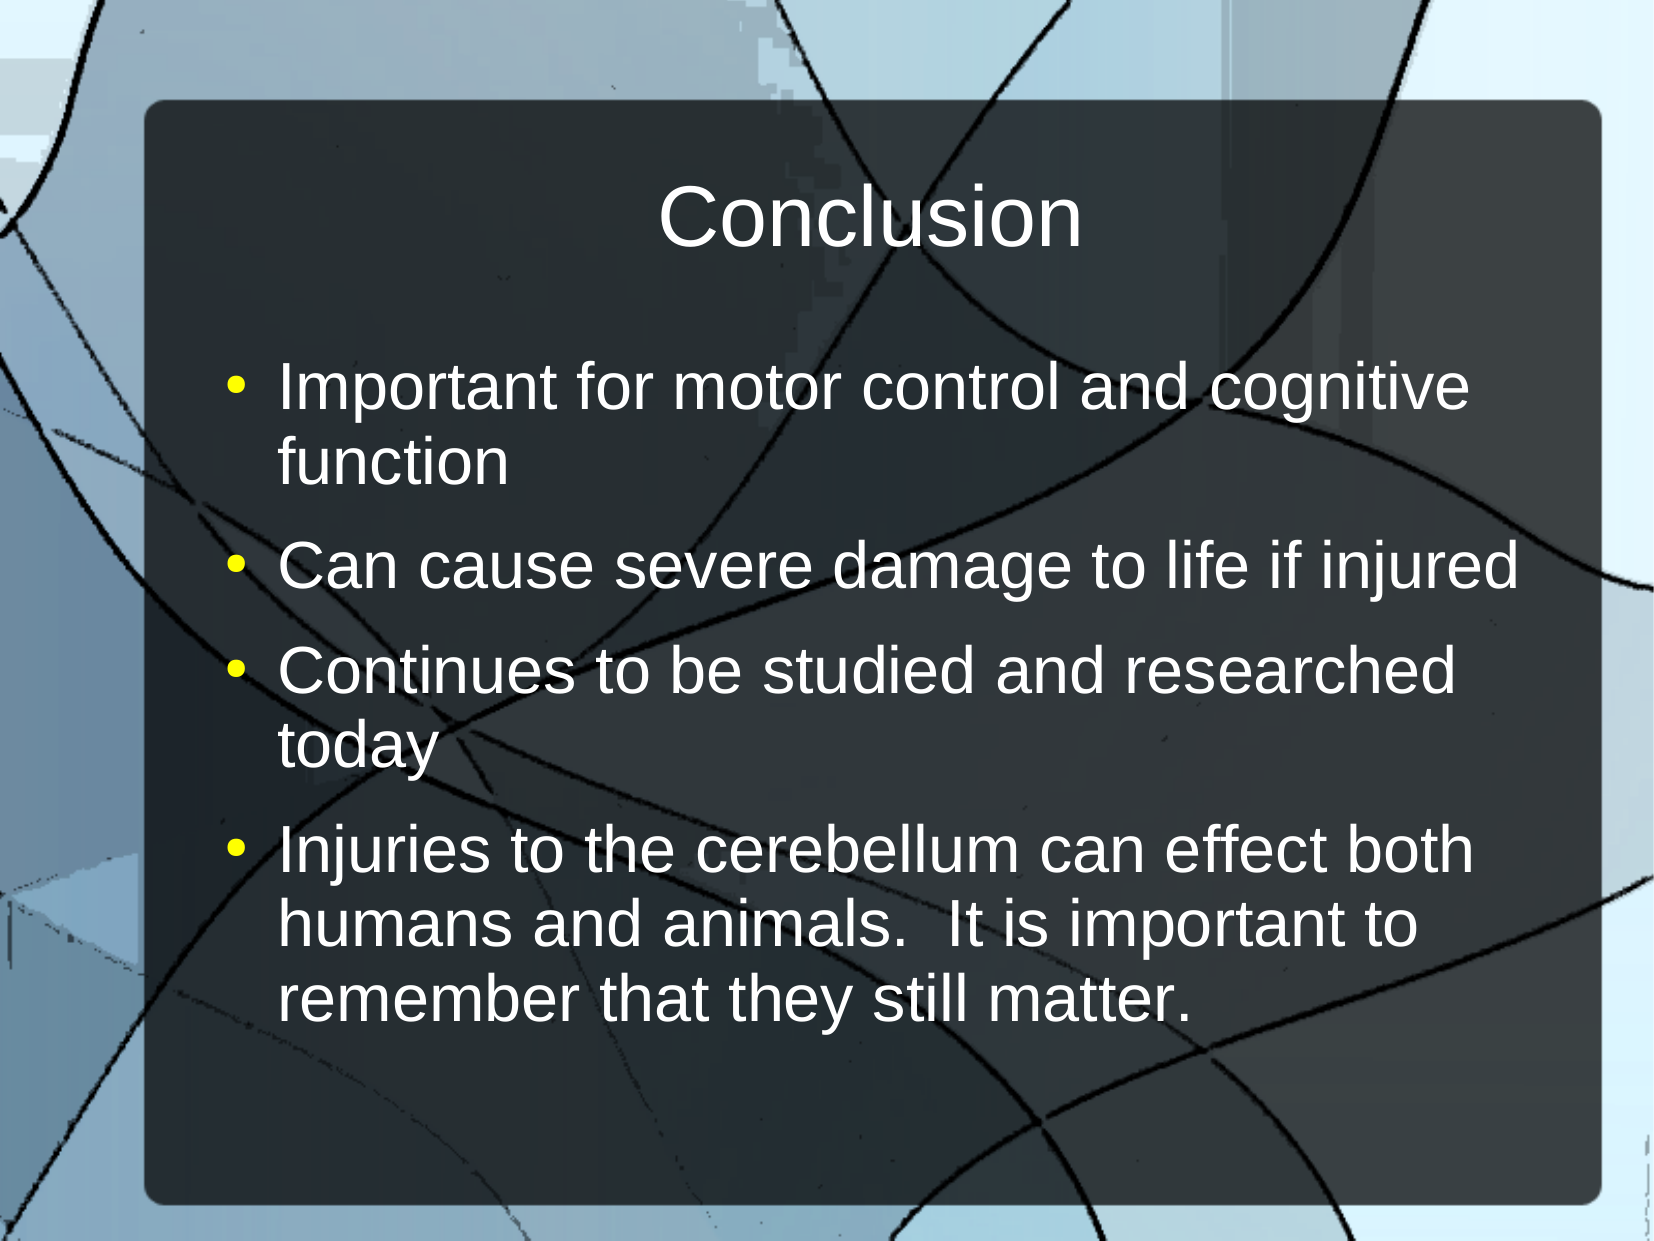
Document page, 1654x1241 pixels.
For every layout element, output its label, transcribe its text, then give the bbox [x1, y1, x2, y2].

title Conclusion [159, 108, 1583, 325]
list Important for motor control and cognitive function Can cause severe damage to life if injured Continues to be studied and researched today Injuries to the cerebellum can effect both humans and animals. It is important to remember that they still matter. [206, 349, 1571, 1241]
picture [0, 0, 1654, 1241]
